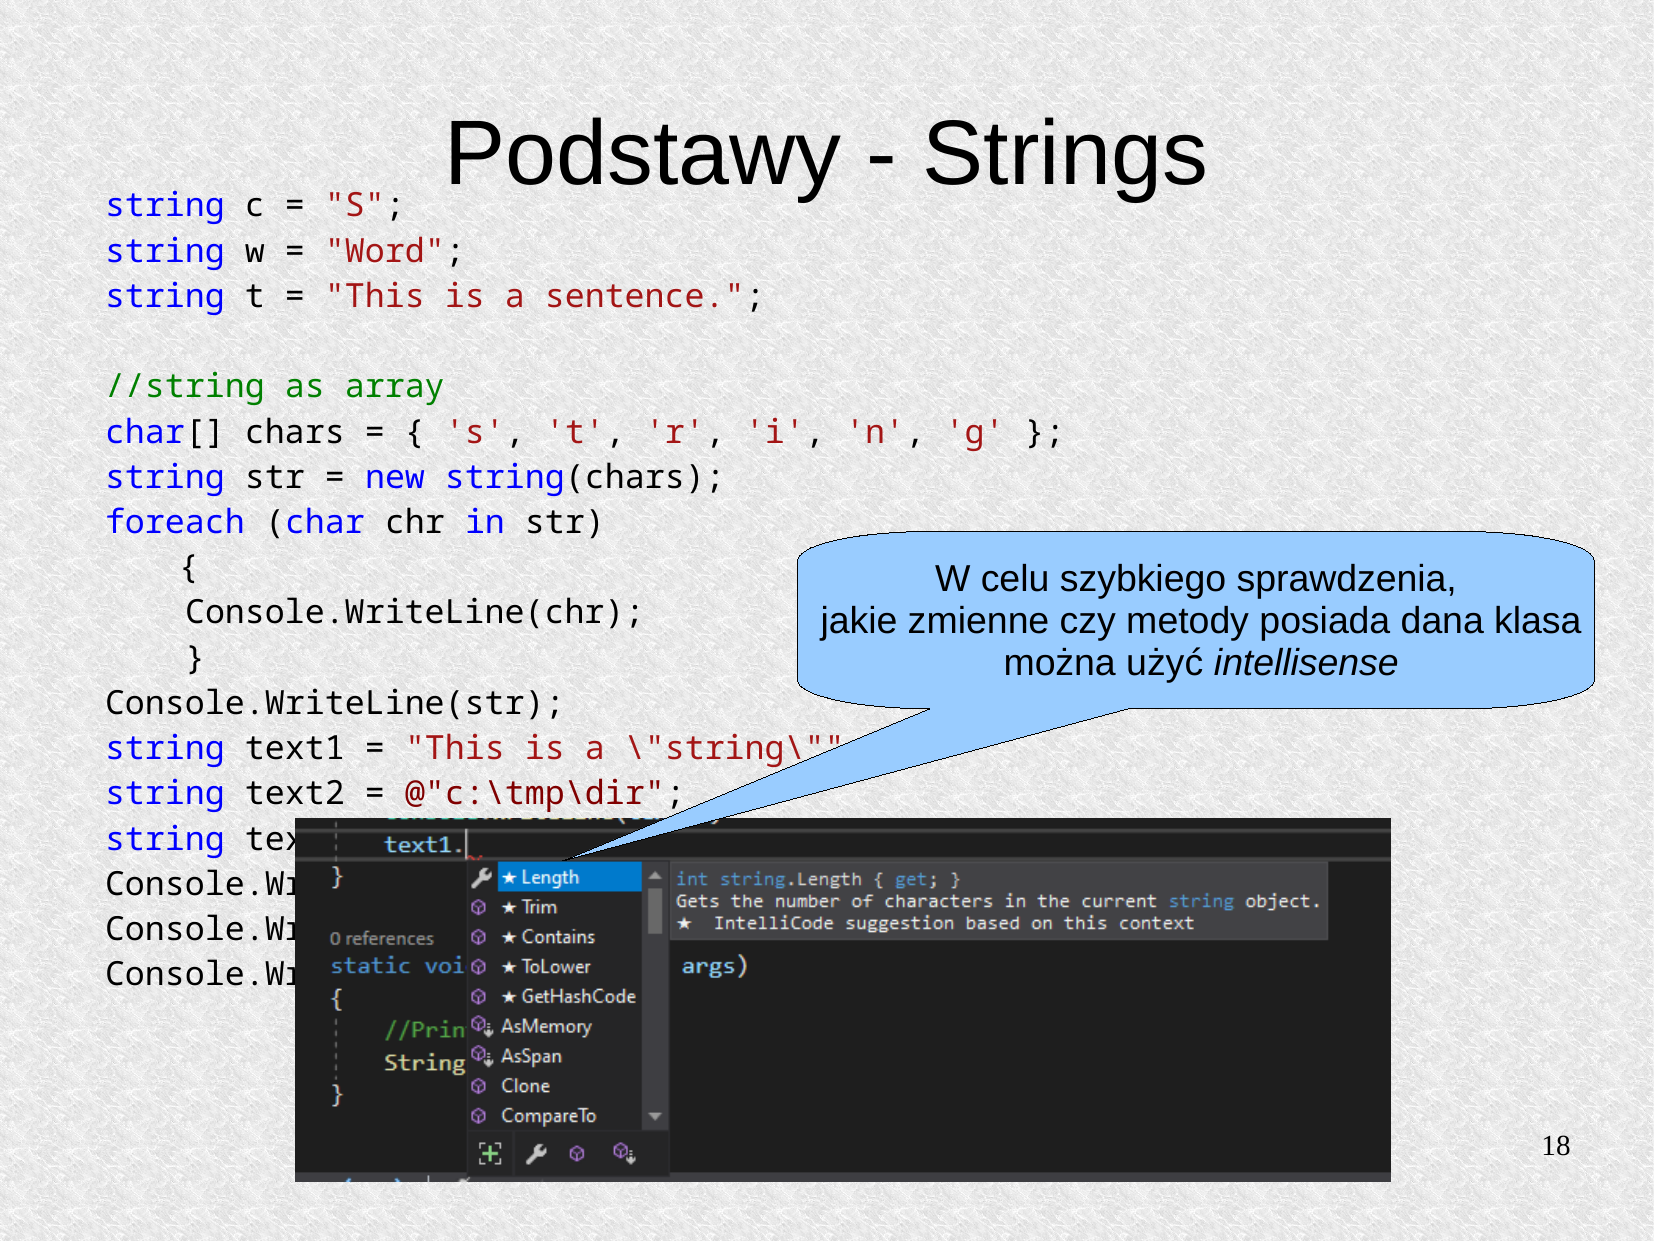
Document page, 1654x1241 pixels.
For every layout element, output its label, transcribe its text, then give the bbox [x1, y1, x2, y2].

text_box string c = "S"; string w = "Word"; string t = "This is a sentence."; //string as array char[] chars = { 's', 't', 'r', 'i', 'n', 'g' }; string str = new string(chars); foreach (char chr in str) { Console.WriteLine(chr); } Console.WriteLine(str); string text1 = "This is a \"string\""; string text2 = @"c:\tmp\dir"; string text3 = "c:\\tmp\\dir2"; Console.WriteLine(text1); Console.WriteLine(text2); Console.WriteLine(text3); [90, 174, 996, 788]
text_box W celu szybkiego sprawdzenia, jakie zmienne czy metody posiada dana klasa można użyć intellisense [562, 531, 1595, 861]
title Podstawy - Strings [82, 49, 1571, 257]
picture [0, 0, 1654, 1241]
